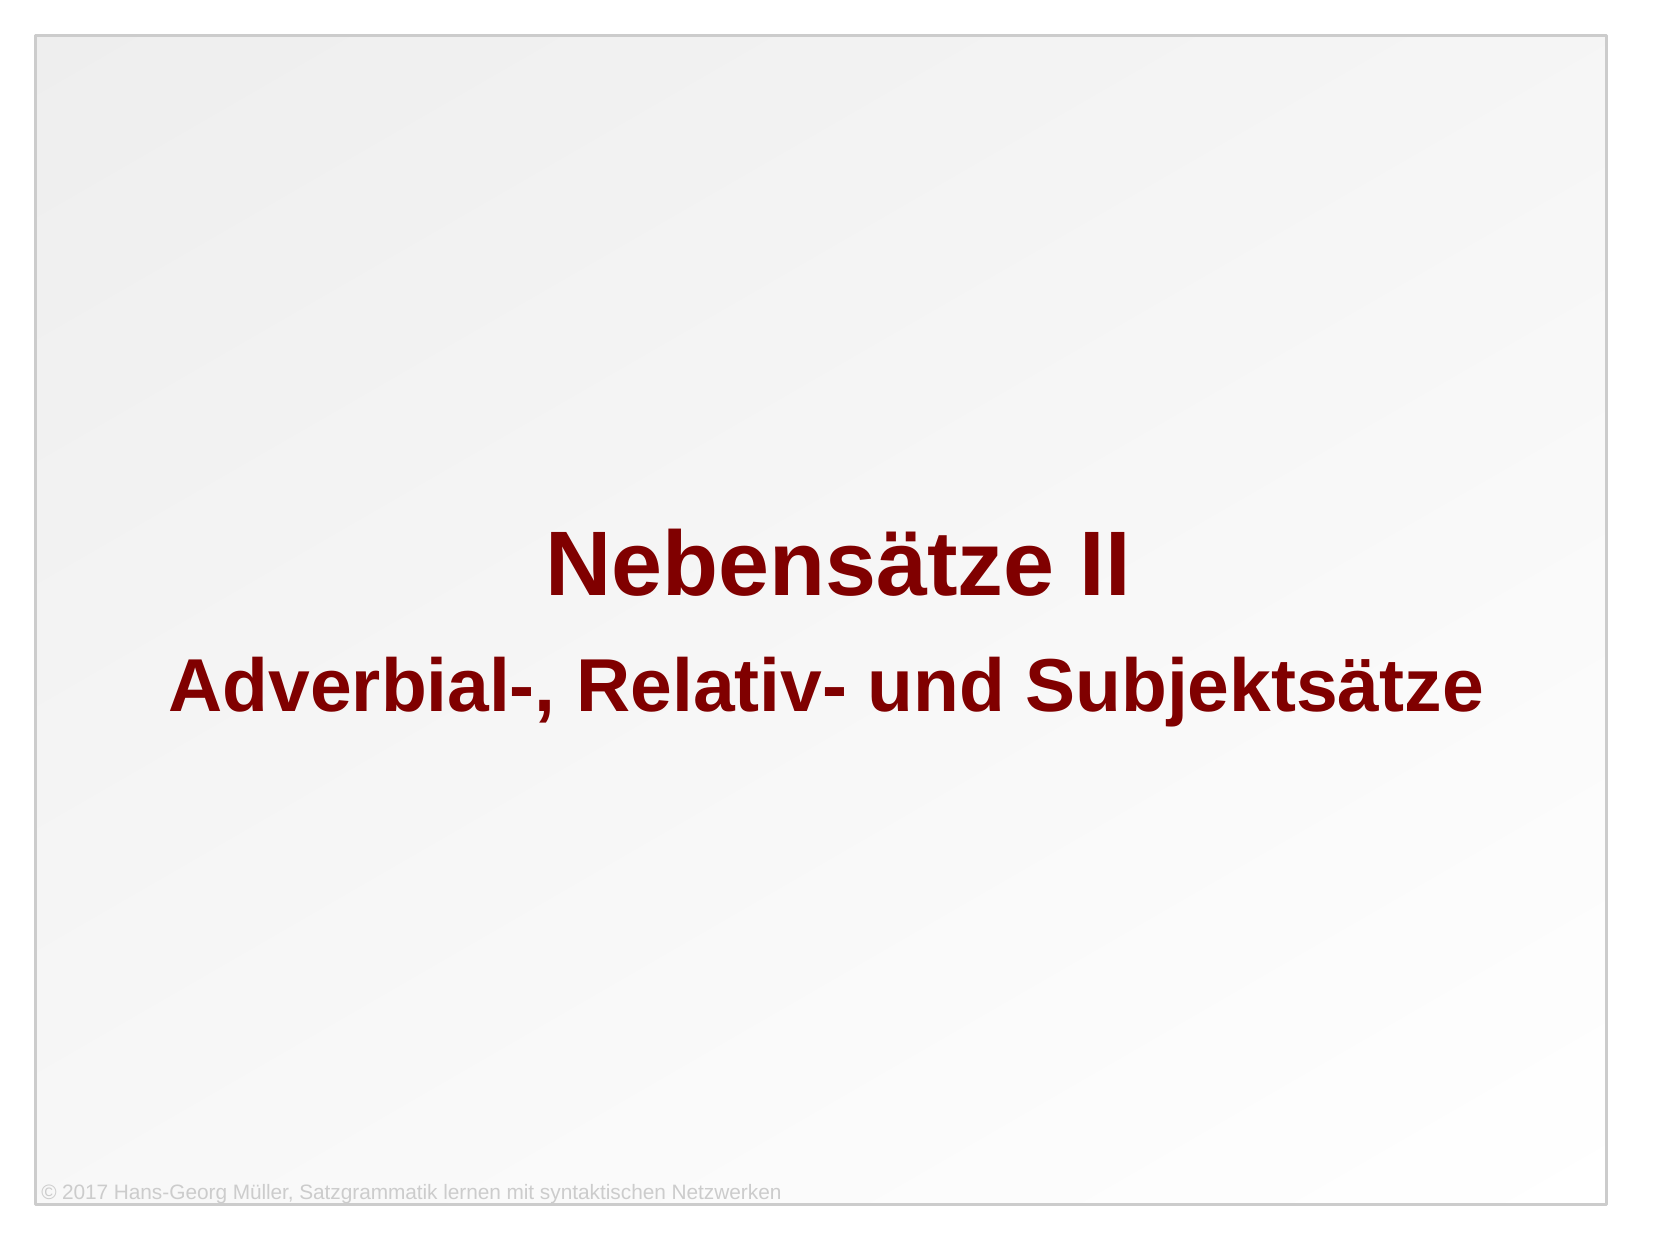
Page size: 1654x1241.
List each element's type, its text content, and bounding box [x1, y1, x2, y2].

title Adverbial-, Relativ- und Subjektsätze [82, 539, 1571, 747]
title Nebensätze II [94, 460, 1583, 668]
